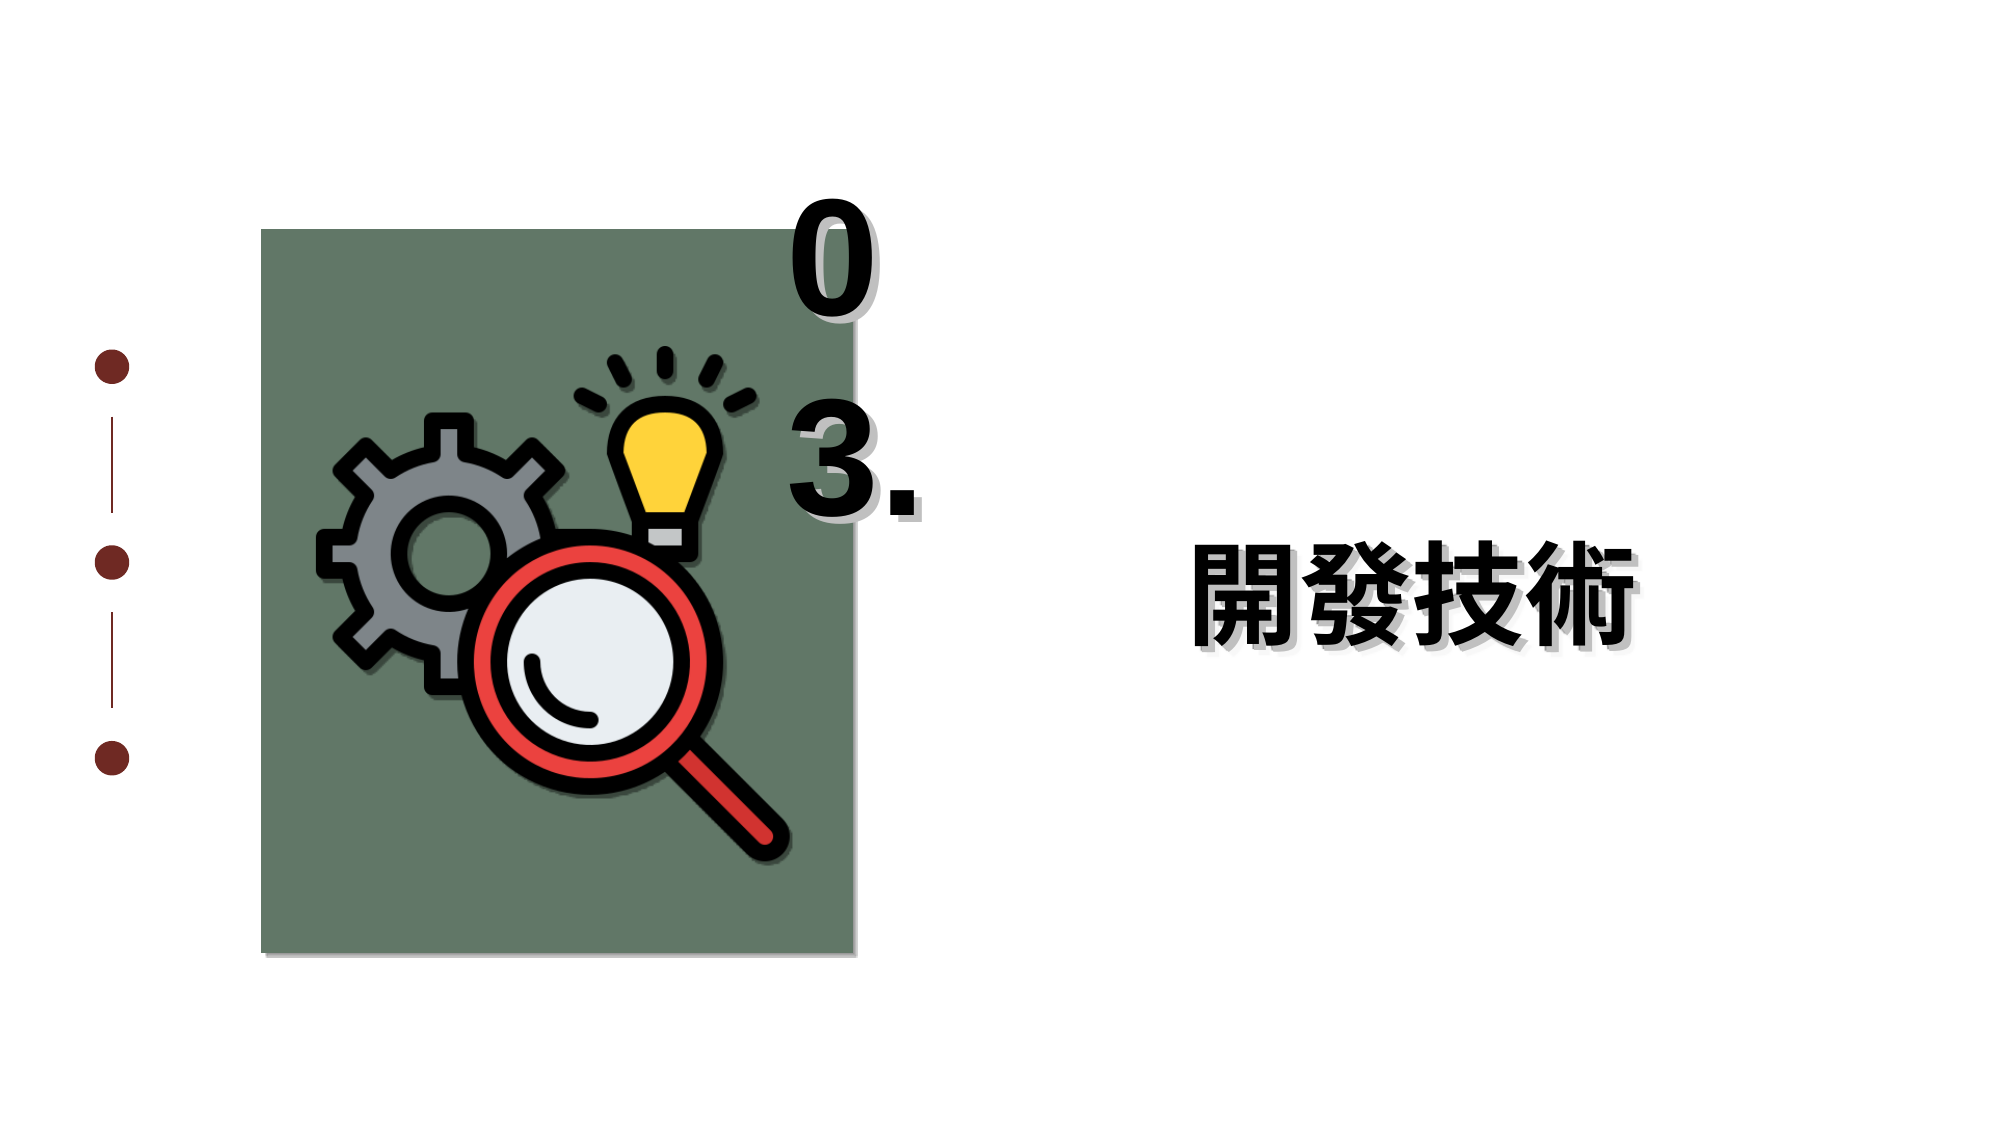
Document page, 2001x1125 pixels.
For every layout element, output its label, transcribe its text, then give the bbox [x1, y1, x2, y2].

text_box 開發技術 [1099, 516, 1725, 668]
text_box 03. [771, 141, 984, 561]
text_box [262, 230, 852, 952]
text_box [95, 546, 129, 579]
text_box [95, 350, 129, 383]
picture [291, 346, 823, 878]
text_box [95, 742, 129, 775]
